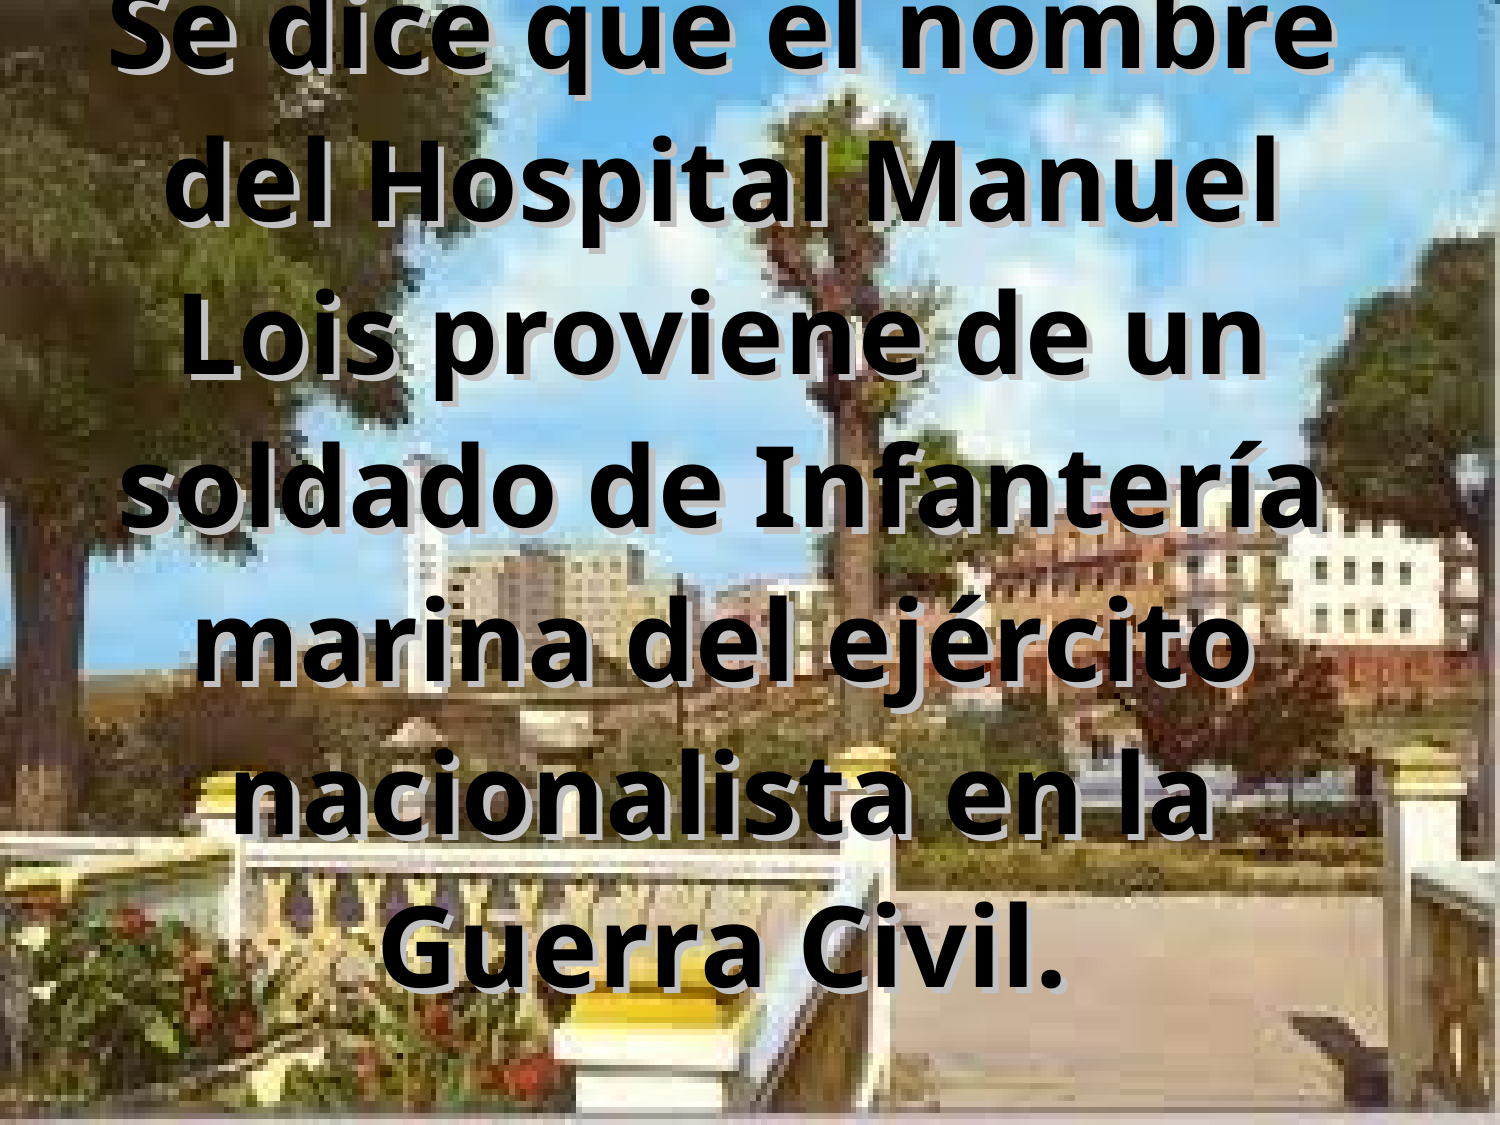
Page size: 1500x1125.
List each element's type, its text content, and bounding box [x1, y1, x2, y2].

picture [488, 969, 503, 975]
picture [409, 969, 432, 974]
picture [0, 0, 1500, 1125]
picture [728, 969, 742, 976]
title Se dice que el nombre del Hospital Manuel Lois proviene de un soldado de Infantería marina del ejército nacionalista en la Guerra Civil. [29, 0, 1415, 969]
